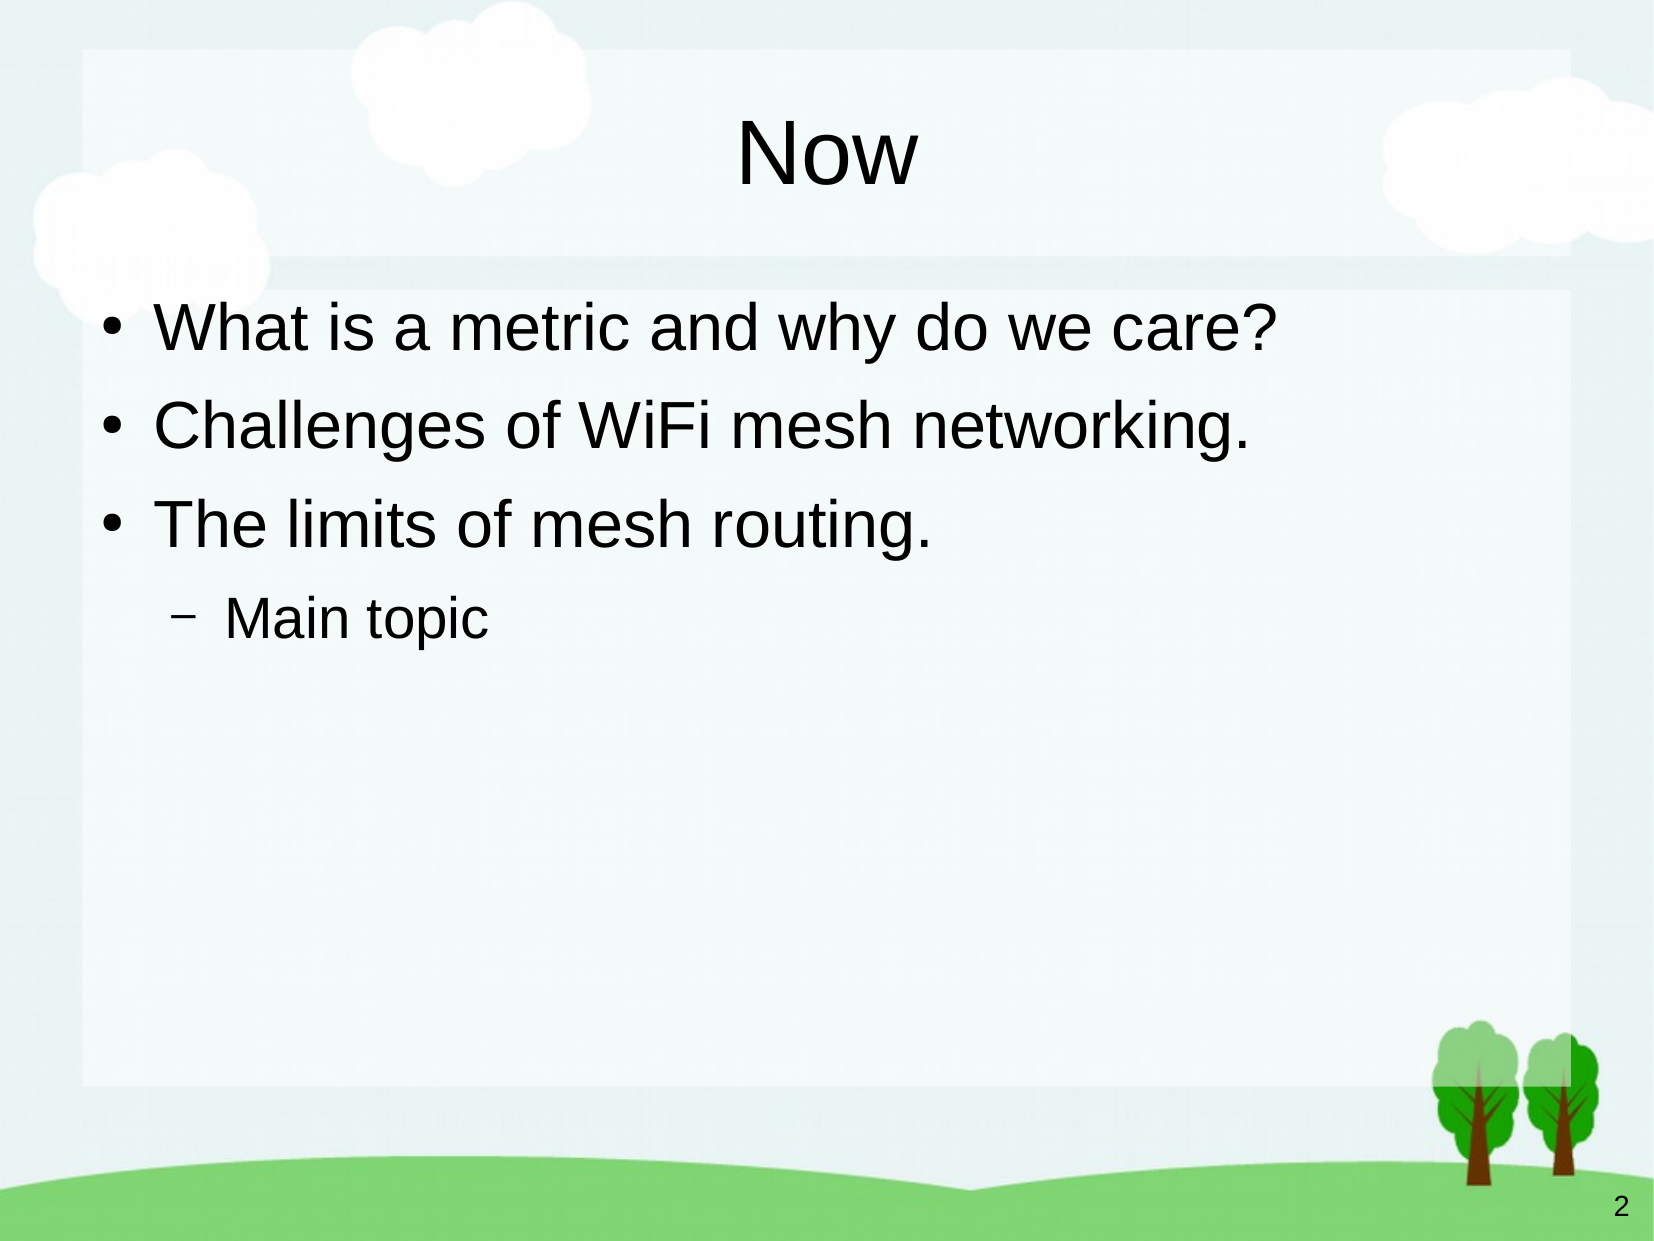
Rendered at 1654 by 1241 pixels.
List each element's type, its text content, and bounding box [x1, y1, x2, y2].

title Now [82, 49, 1571, 257]
list What is a metric and why do we care? Challenges of WiFi mesh networking. The limits of mesh routing. Main topic [82, 290, 1571, 1087]
picture [0, 0, 1654, 1241]
